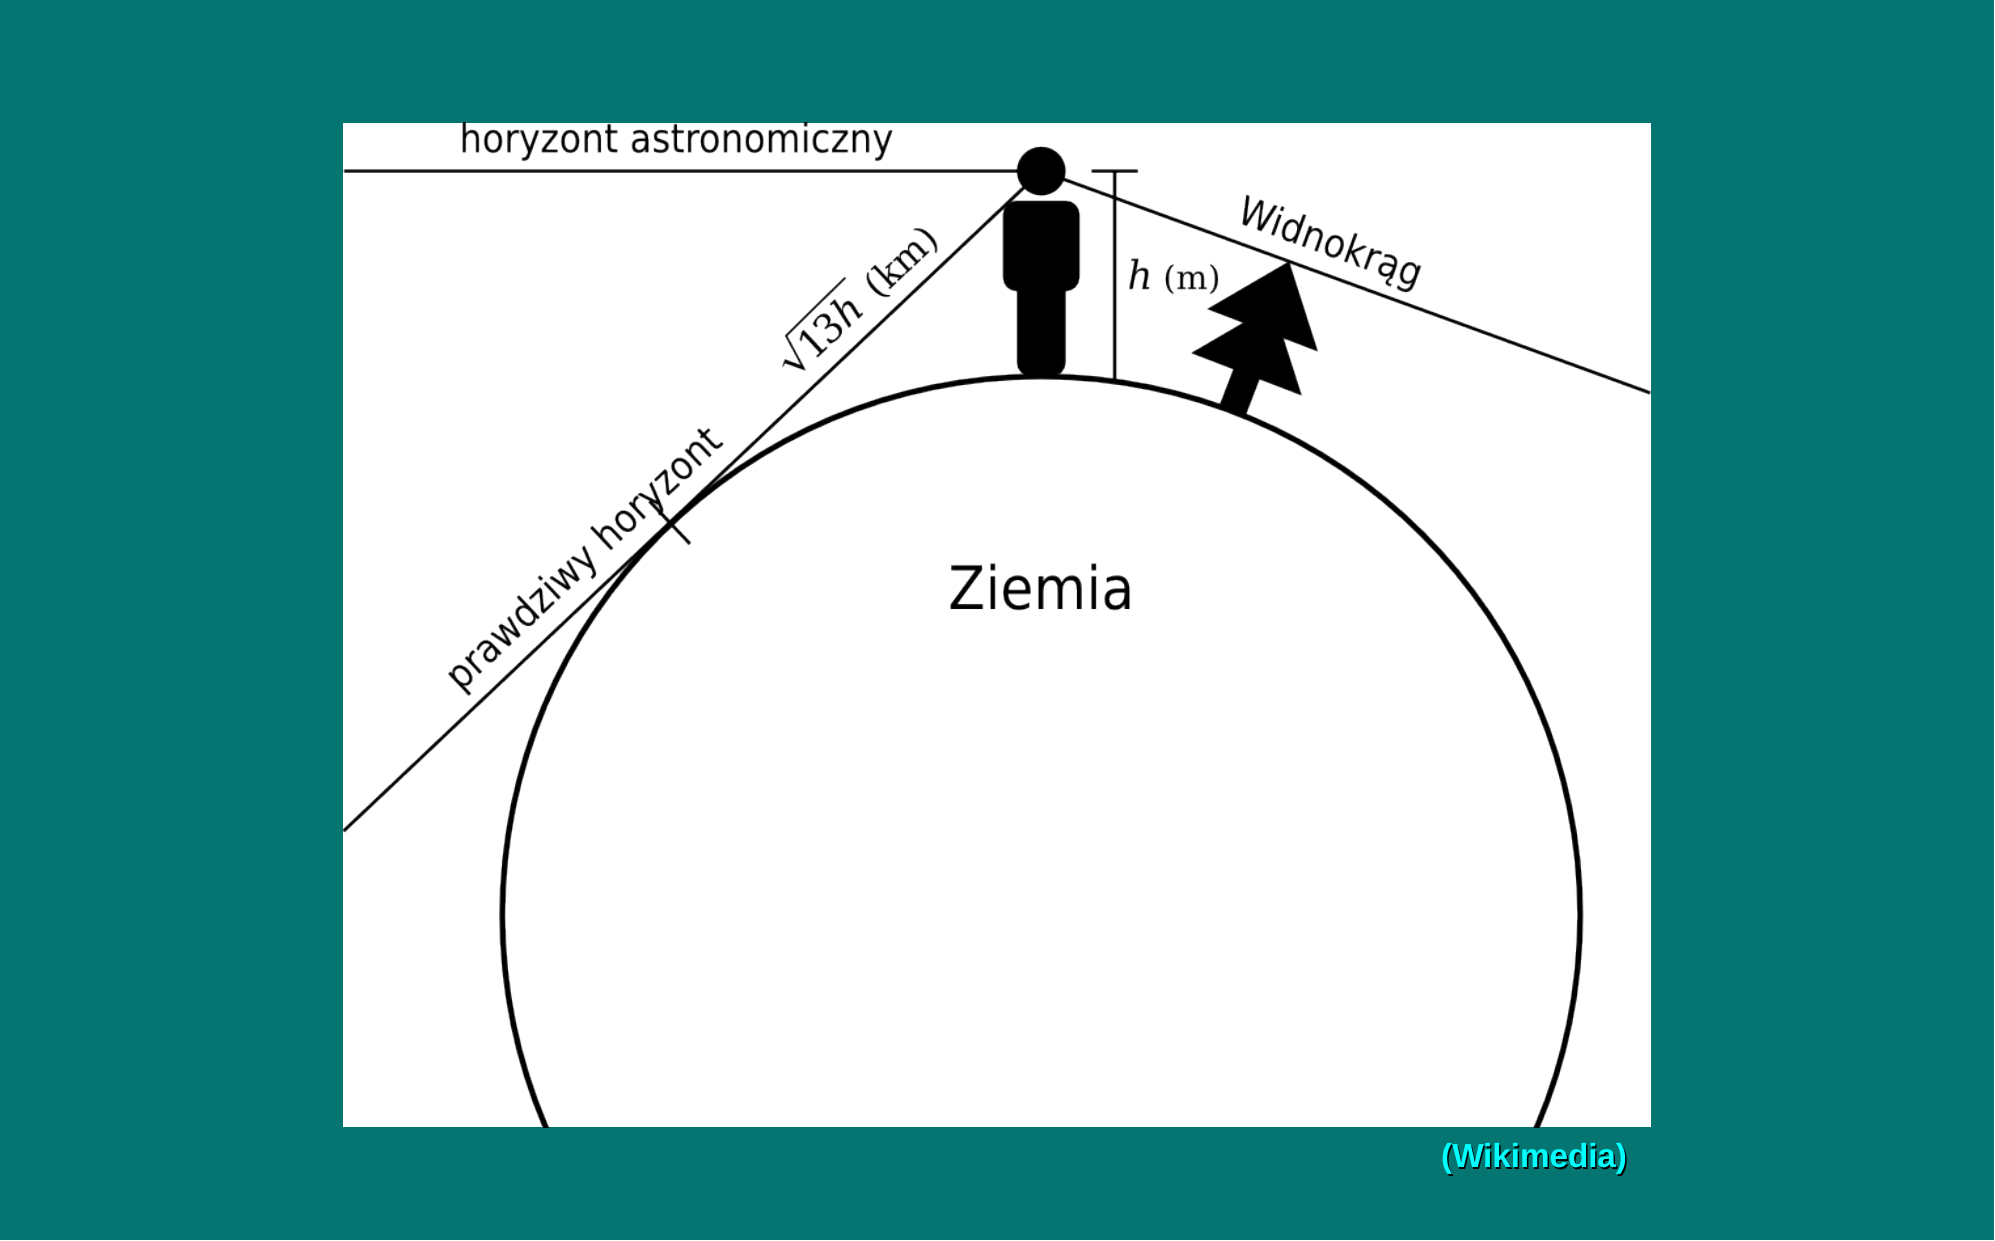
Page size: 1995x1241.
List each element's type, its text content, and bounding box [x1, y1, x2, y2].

text_box (Wikimedia) [1426, 1130, 1643, 1183]
picture [342, 122, 1652, 1128]
